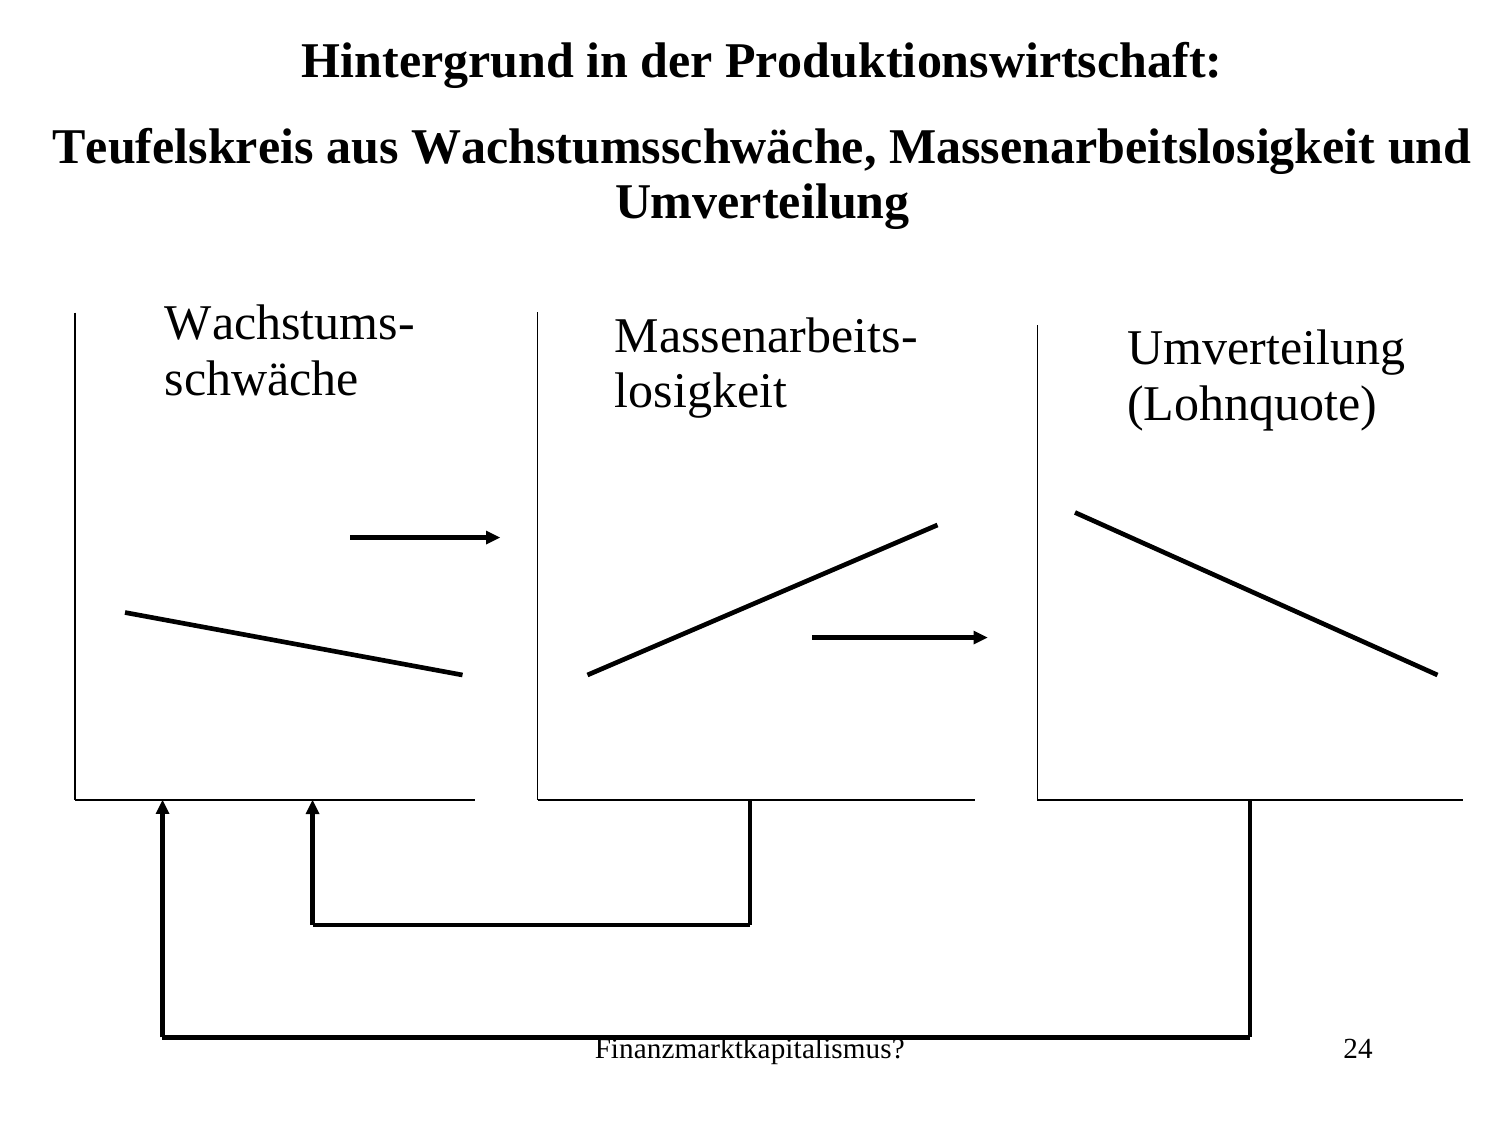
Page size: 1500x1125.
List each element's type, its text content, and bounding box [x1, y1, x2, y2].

text_box Hintergrund in der Produktionswirtschaft: Teufelskreis aus Wachstumsschwäche, Massenarbeitslosigkeit und Umverteilung [24, 24, 1500, 238]
text_box Umverteilung(Lohnquote) [1112, 312, 1426, 439]
text_box Massenarbeits-losigkeit [600, 299, 976, 426]
text_box Wachstums-schwäche [149, 287, 475, 414]
